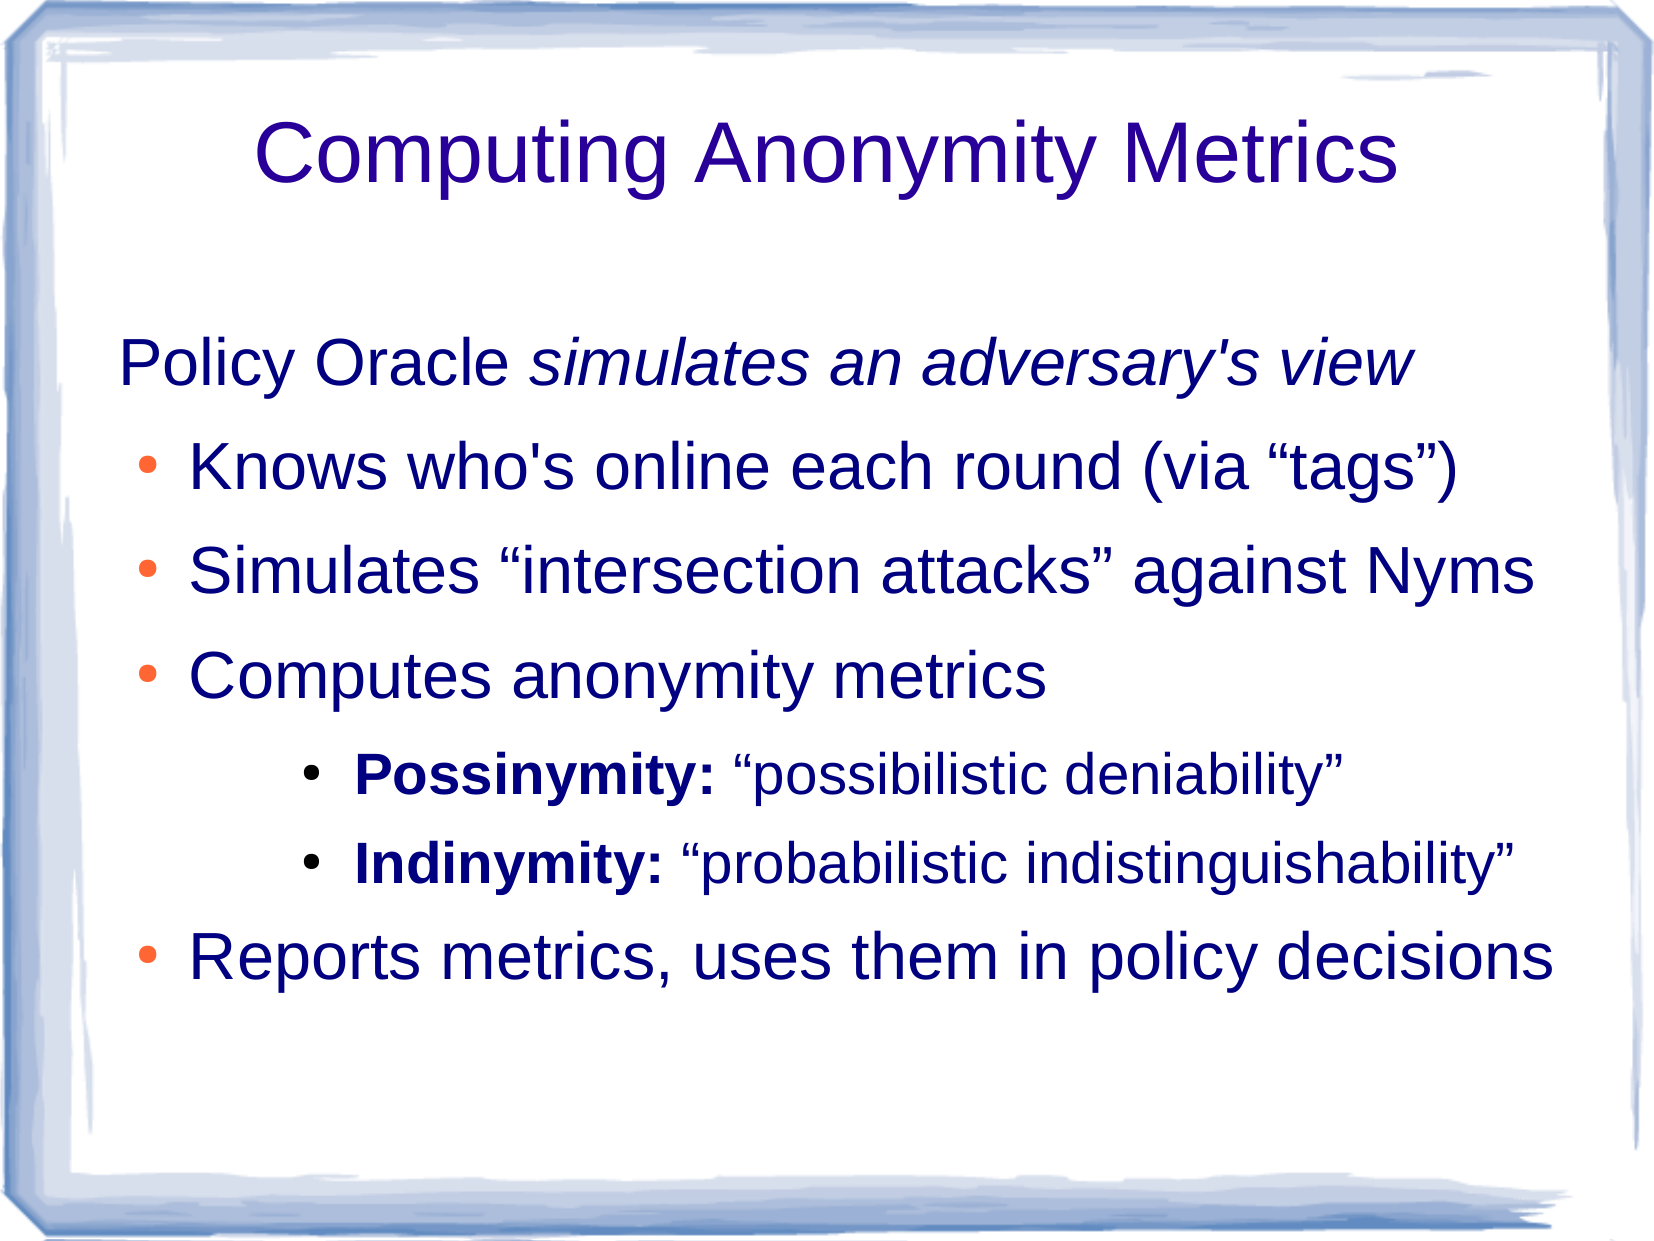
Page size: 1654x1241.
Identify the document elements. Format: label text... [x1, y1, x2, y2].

title Computing Anonymity Metrics [82, 49, 1571, 257]
list Policy Oracle simulates an adversary's view Knows who's online each round (via “tags”) Simulates “intersection attacks” against Nyms Computes anonymity metrics Possinymity: “possibilistic deniability” Indinymity: “probabilistic indistinguishability” Reports metrics, uses them in policy decisions [118, 324, 1571, 1097]
picture [0, 0, 1654, 1241]
